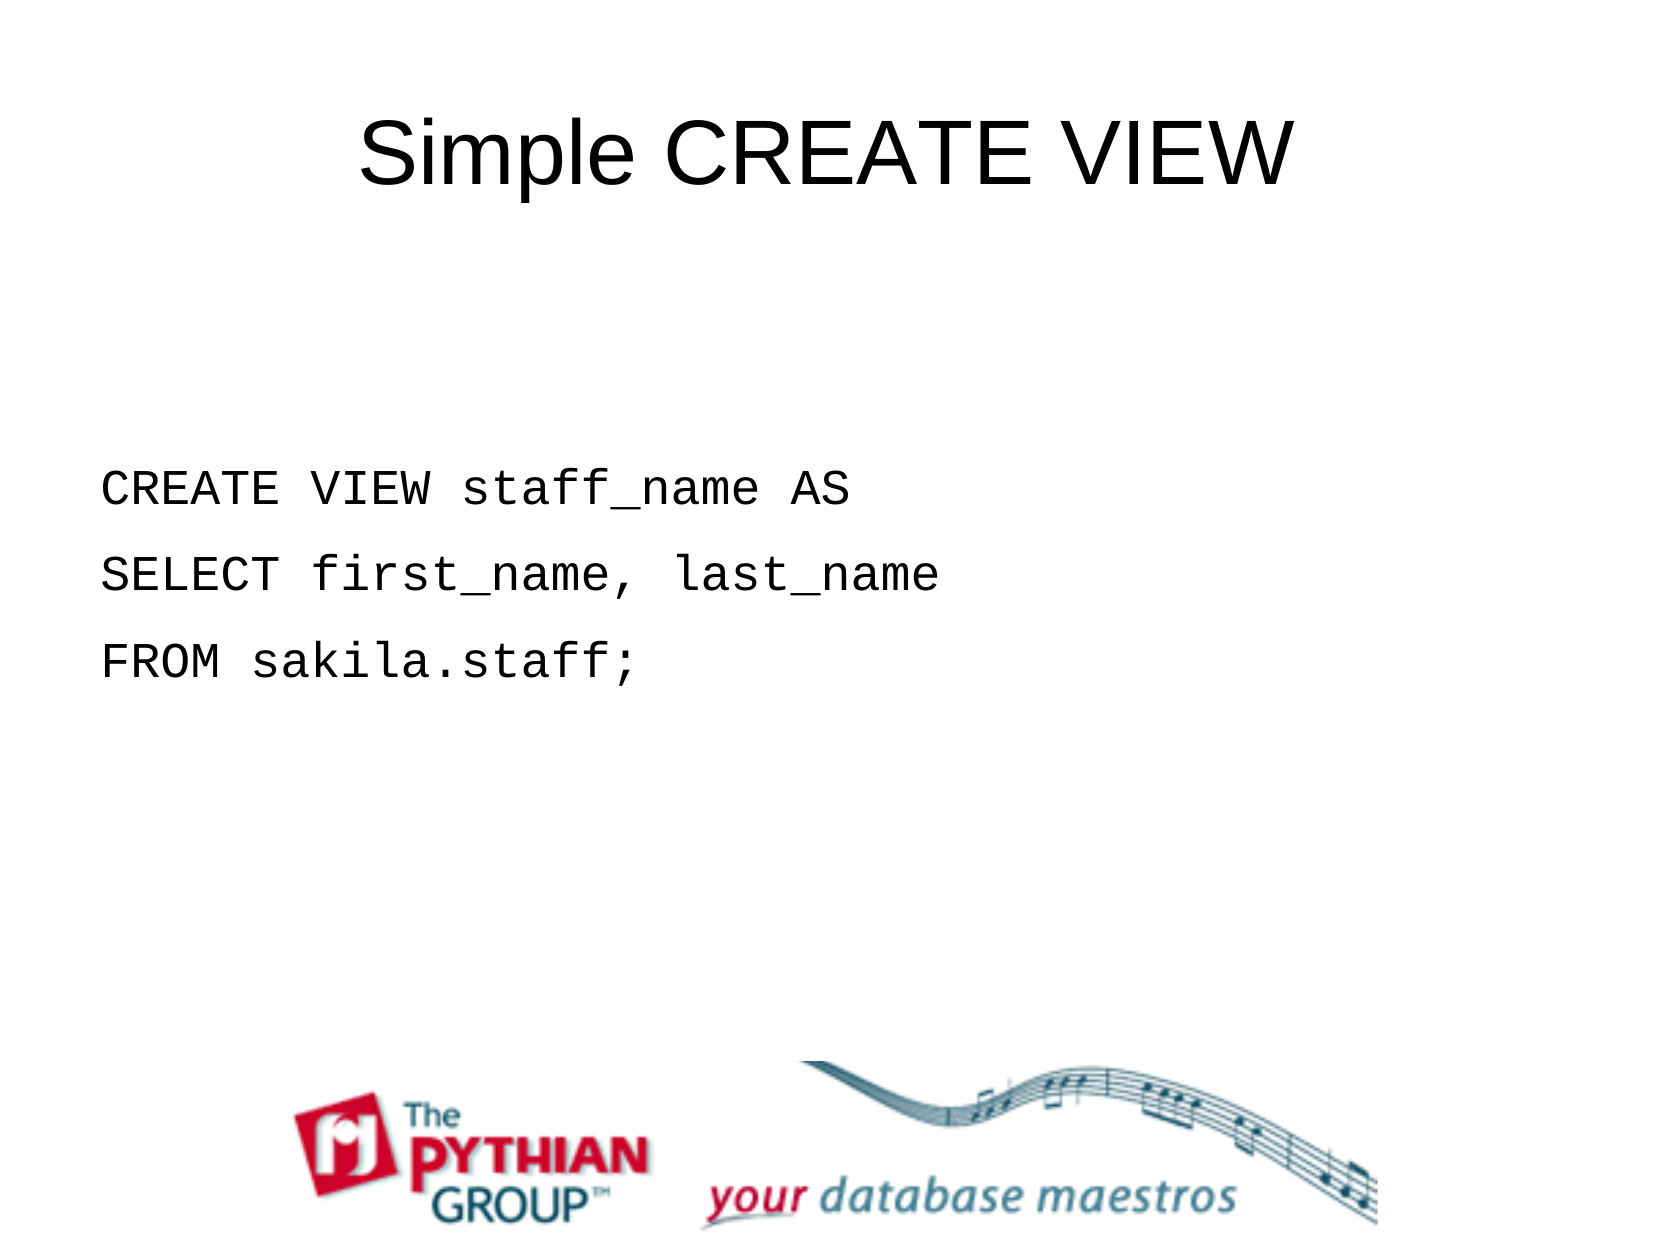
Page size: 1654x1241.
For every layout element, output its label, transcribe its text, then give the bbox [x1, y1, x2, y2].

picture [266, 1094, 1378, 1241]
list CREATE VIEW staff_name AS SELECT first_name, last_name FROM sakila.staff; [82, 290, 1571, 1094]
title Simple CREATE VIEW [82, 49, 1571, 257]
